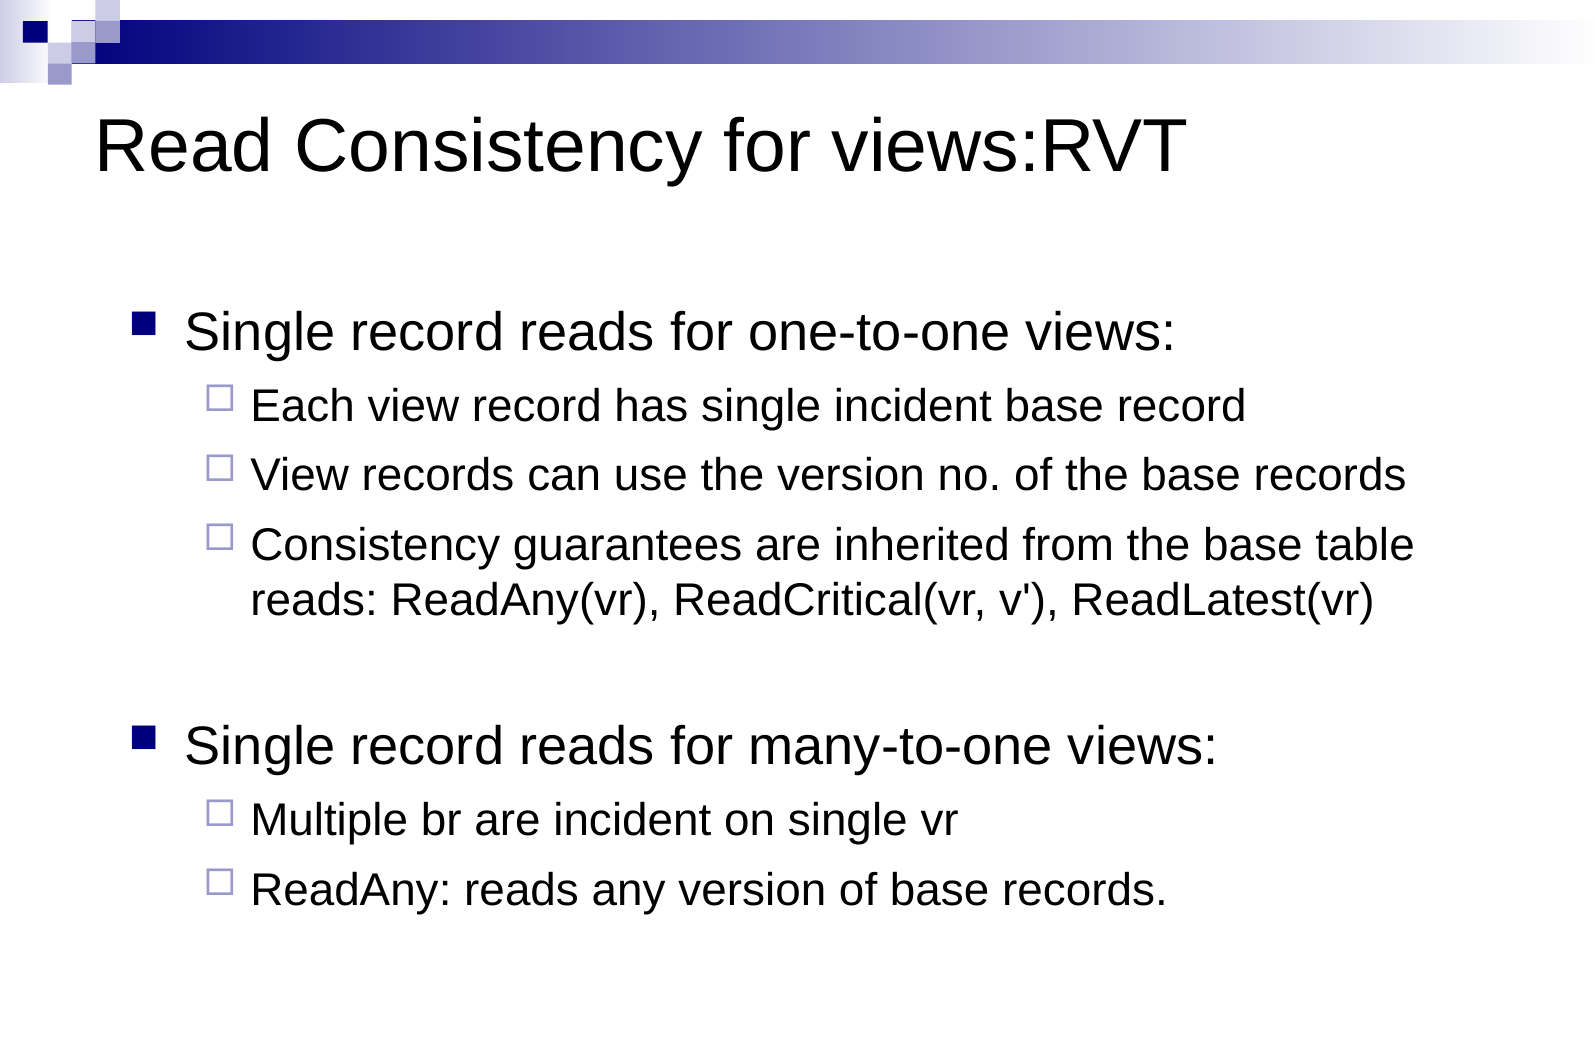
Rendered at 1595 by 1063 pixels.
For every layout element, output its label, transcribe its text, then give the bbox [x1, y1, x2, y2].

title Read Consistency for views:RVT [79, 63, 1515, 221]
list Single record reads for one-to-one views: Each view record has single incident base record View records can use the version no. of the base records Consistency guarantees are inherited from the base table reads: ReadAny(vr), ReadCritical(vr, v'), ReadLatest(vr) Single record reads for many-to-one views: Multiple br are incident on single vr ReadAny: reads any version of base records. [113, 206, 1453, 1063]
